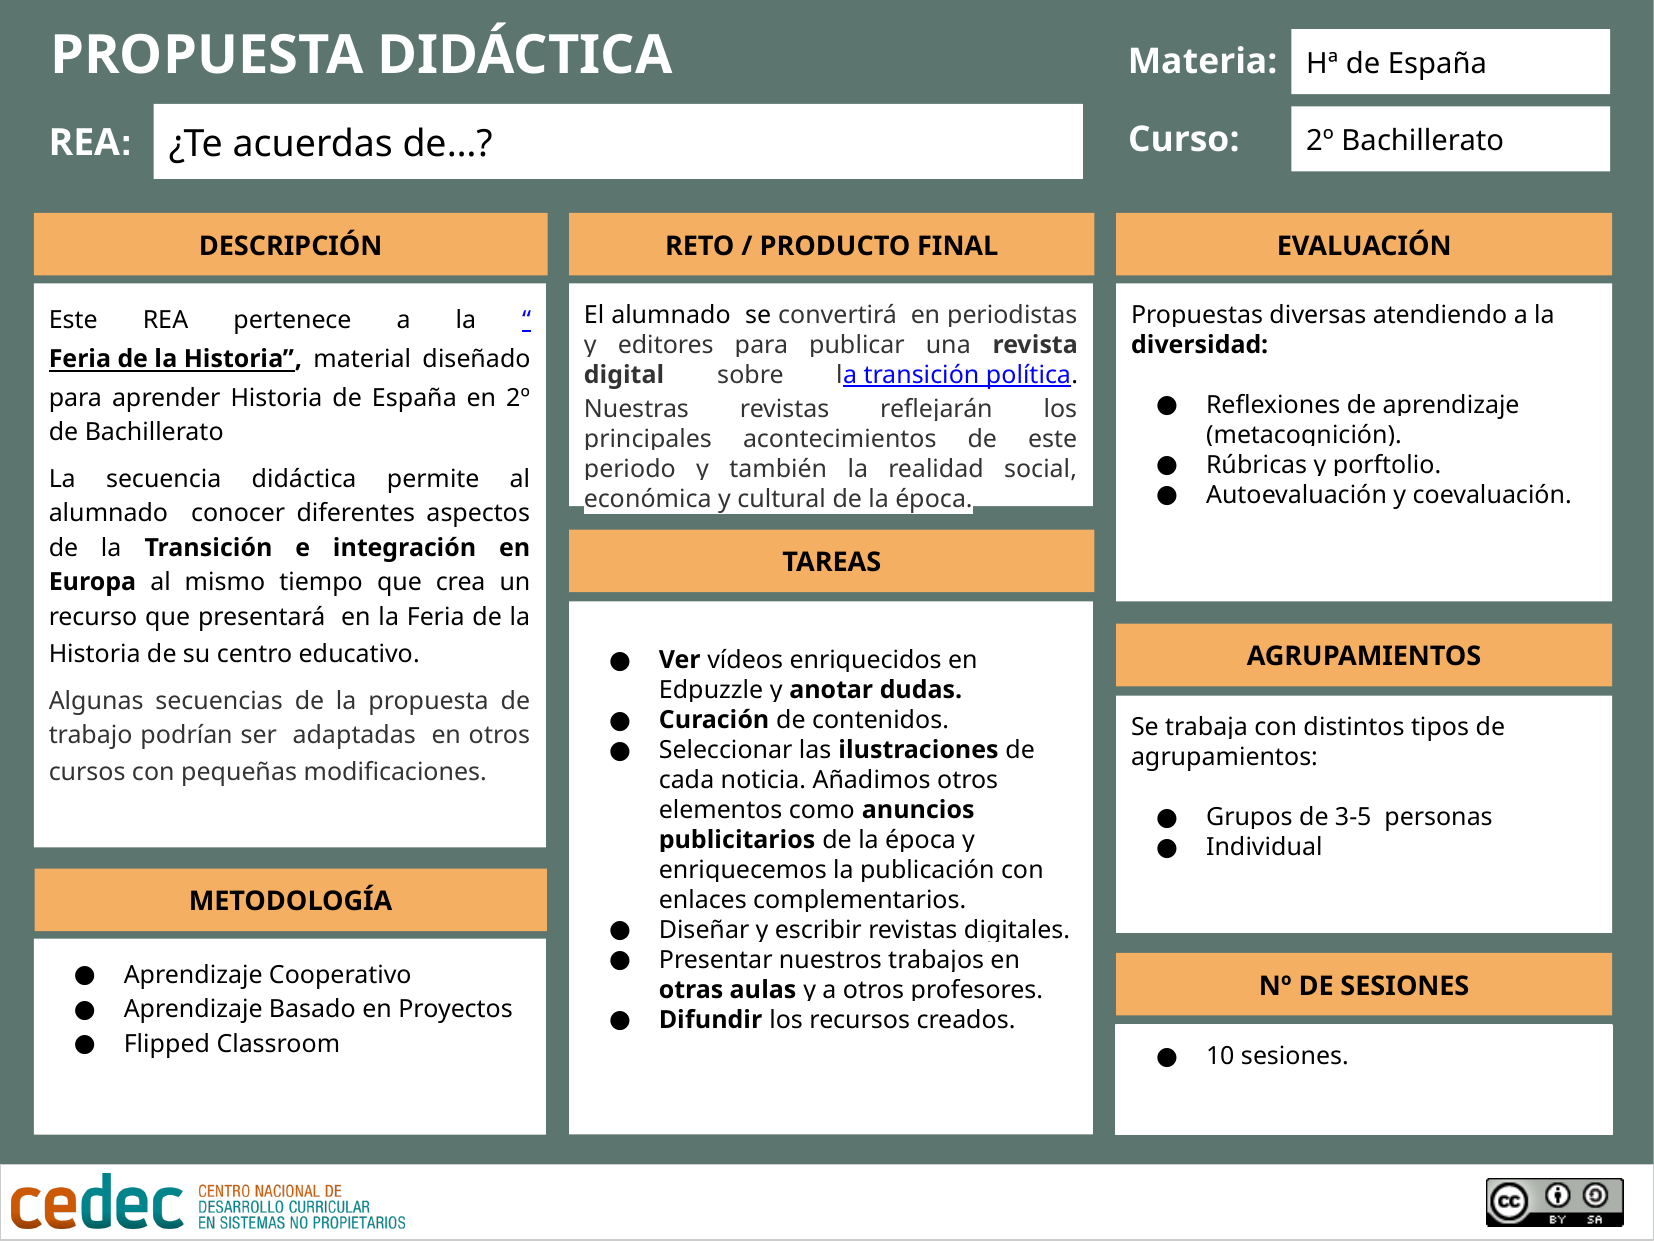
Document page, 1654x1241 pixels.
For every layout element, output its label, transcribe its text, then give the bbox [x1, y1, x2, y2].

text_box REA: [33, 110, 153, 174]
text_box Nº DE SESIONES [1116, 952, 1613, 1016]
text_box Ver vídeos enriquecidos en Edpuzzle y anotar dudas. Curación de contenidos. Seleccionar las ilustraciones de cada noticia. Añadimos otros elementos como anuncios publicitarios de la época y enriquecemos la publicación con enlaces complementarios. Diseñar y escribir revistas digitales. Presentar nuestros trabajos en otras aulas y a otros profesores. Difundir los recursos creados. [569, 601, 1093, 1135]
picture [11, 1173, 405, 1229]
text_box Este REA pertenece a la “Feria de la Historia”, material diseñado para aprender Historia de España en 2º de Bachillerato La secuencia didáctica permite al alumnado conocer diferentes aspectos de la Transición e integración en Europa al mismo tiempo que crea un recurso que presentará en la Feria de la Historia de su centro educativo. Algunas secuencias de la propuesta de trabajo podrían ser adaptadas en otros cursos con pequeñas modificaciones. [33, 283, 546, 848]
text_box TAREAS [569, 529, 1095, 593]
text_box EVALUACIÓN [1116, 212, 1613, 276]
text_box METODOLOGÍA [34, 868, 547, 932]
text_box 10 sesiones. [1116, 1024, 1613, 1135]
text_box ¿Te acuerdas de…? [153, 103, 1083, 179]
text_box El alumnado se convertirá en periodistas y editores para publicar una revista digital sobre la transición política. Nuestras revistas reflejarán los principales acontecimientos de este periodo y también la realidad social, económica y cultural de la época. [569, 283, 1093, 507]
text_box DESCRIPCIÓN [33, 212, 548, 276]
text_box PROPUESTA DIDÁCTICA [35, 11, 697, 110]
text_box AGRUPAMIENTOS [1116, 623, 1613, 687]
text_box Materia: [1113, 30, 1291, 94]
text_box Aprendizaje Cooperativo Aprendizaje Basado en Proyectos Flipped Classroom [33, 938, 546, 1135]
text_box 2º Bachillerato [1291, 106, 1611, 172]
text_box Propuestas diversas atendiendo a la diversidad: Reflexiones de aprendizaje (metacognición). Rúbricas y porftolio. Autoevaluación y coevaluación. [1116, 283, 1613, 602]
text_box Curso: [1113, 109, 1303, 173]
picture [1486, 1178, 1624, 1227]
text_box Se trabaja con distintos tipos de agrupamientos: Grupos de 3-5 personas Individual [1116, 695, 1613, 933]
text_box Hª de España [1291, 29, 1611, 95]
text_box RETO / PRODUCTO FINAL [569, 212, 1095, 276]
text_box [0, 1164, 1654, 1241]
